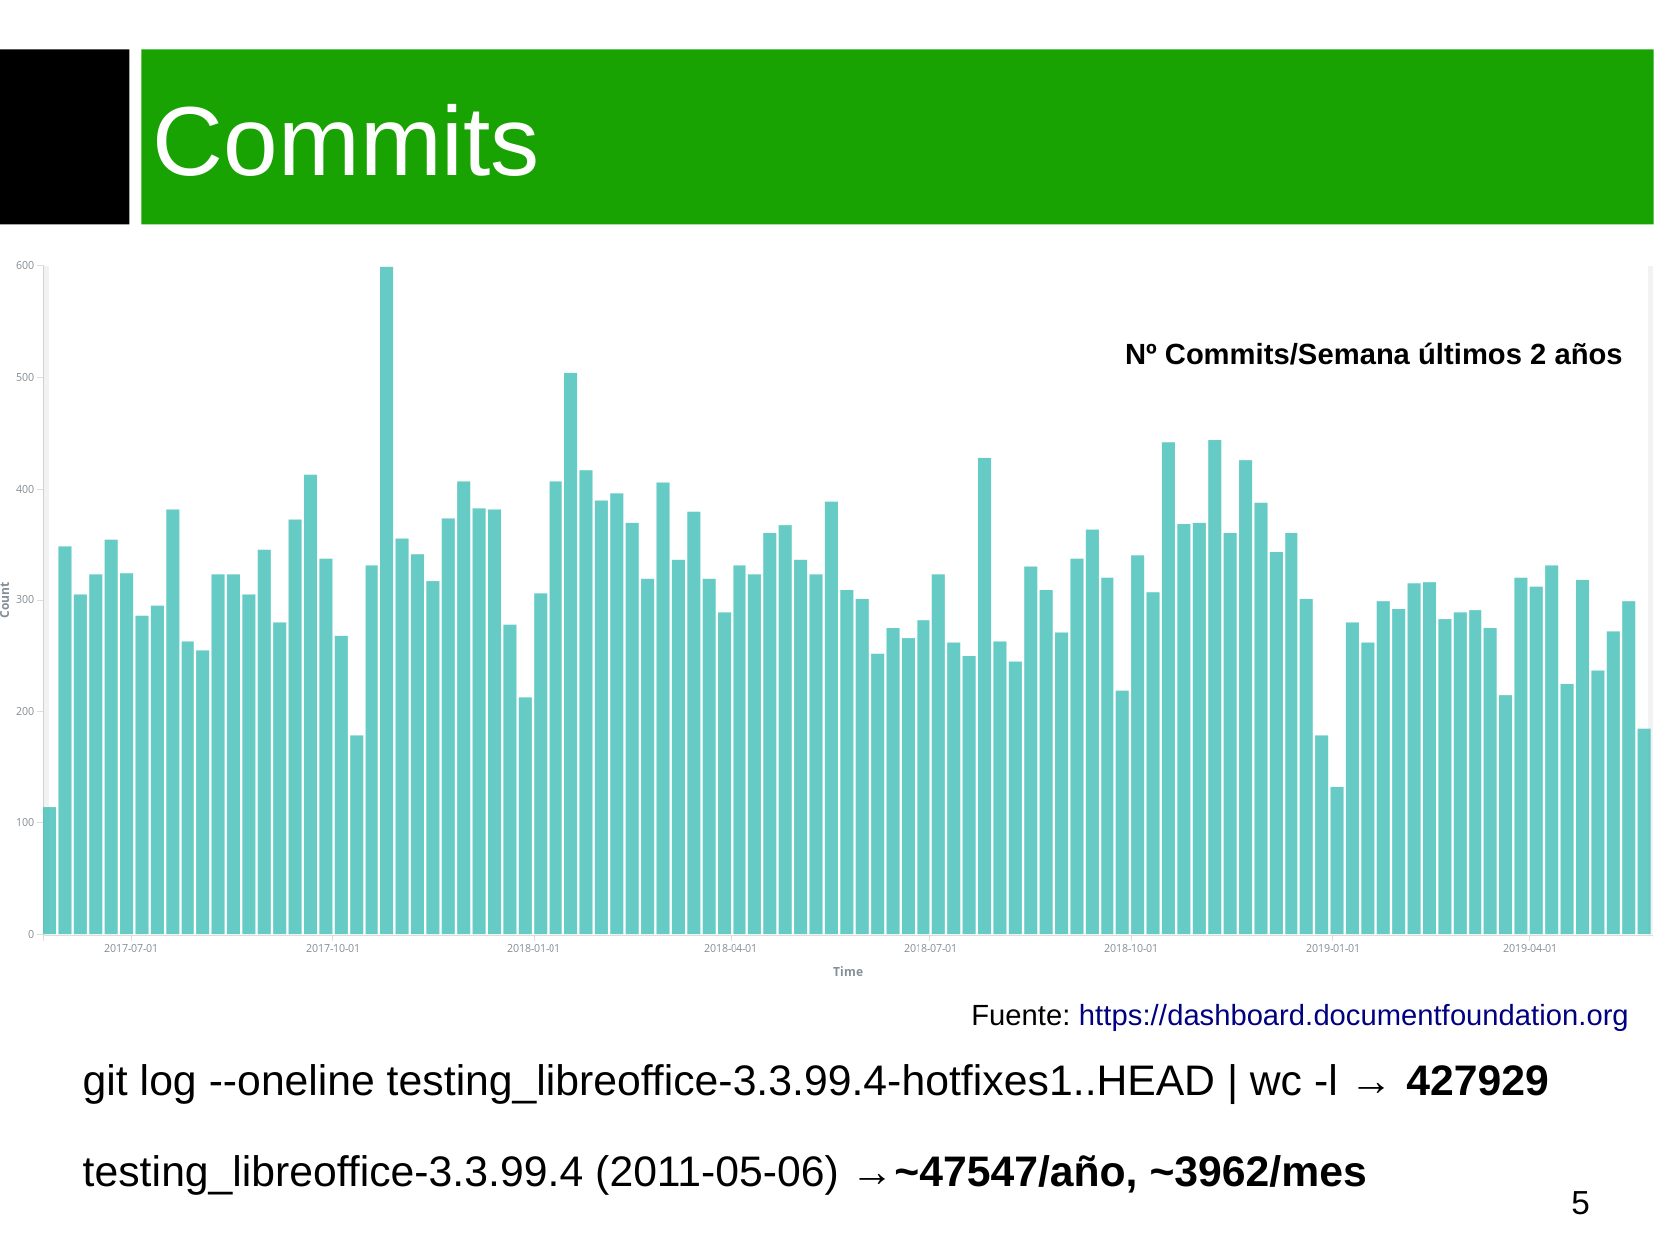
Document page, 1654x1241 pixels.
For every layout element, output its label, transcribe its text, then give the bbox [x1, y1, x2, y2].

text_box Fuente: https://dashboard.documentfoundation.org [956, 991, 1654, 1040]
text_box Nº Commits/Semana últimos 2 años [1110, 330, 1654, 379]
list git log --oneline testing_libreoffice-3.3.99.4-hotfixes1..HEAD | wc -l → 427929 testing_libreoffice-3.3.99.4 (2011-05-06) →~47547/año, ~3962/mes [11, 1057, 1654, 1241]
title Commits [152, 72, 1654, 211]
picture [0, 250, 1654, 981]
